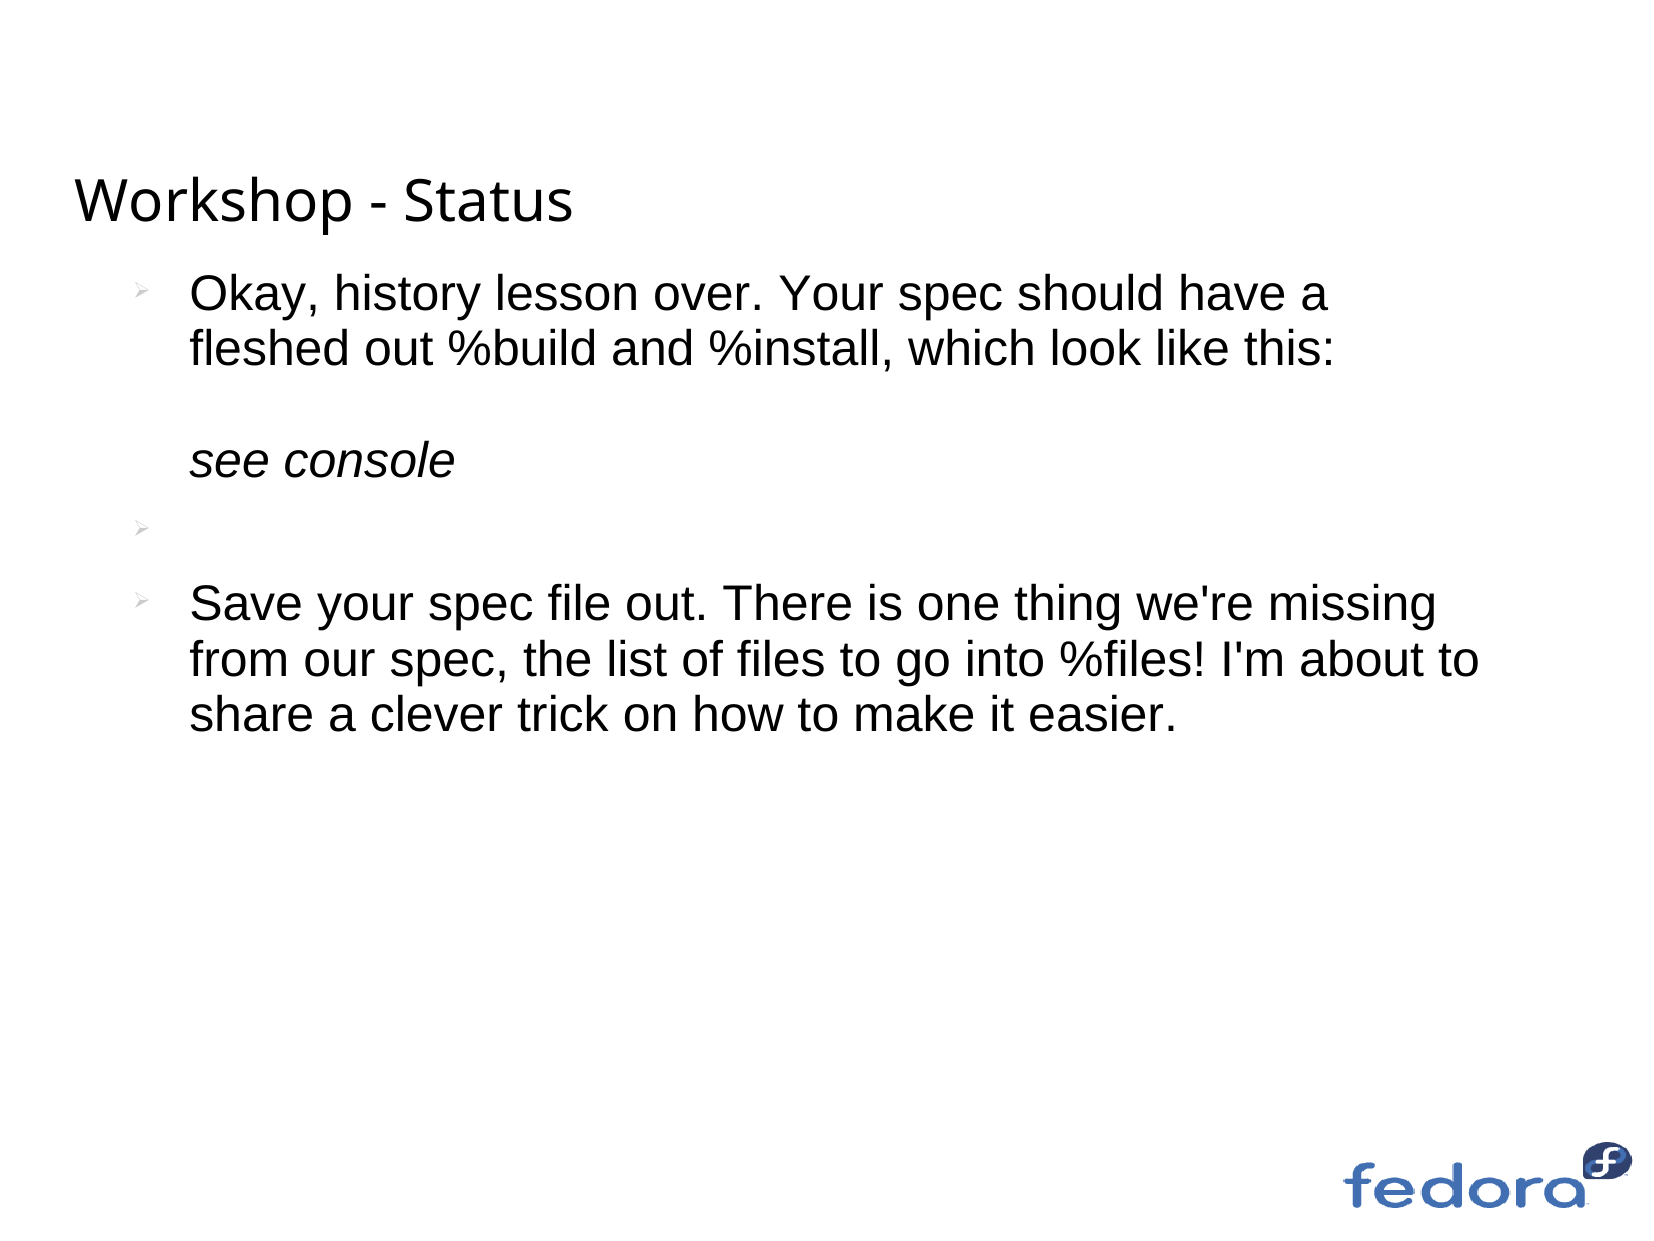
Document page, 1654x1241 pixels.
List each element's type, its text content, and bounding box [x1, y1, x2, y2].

list Okay, history lesson over. Your spec should have a fleshed out %build and %install, which look like this: see console Save your spec file out. There is one thing we're missing from our spec, the list of files to go into %files! I'm about to share a clever trick on how to make it easier. [77, 264, 1500, 1174]
picture [1332, 1124, 1651, 1227]
title Workshop - Status [74, 140, 1506, 259]
